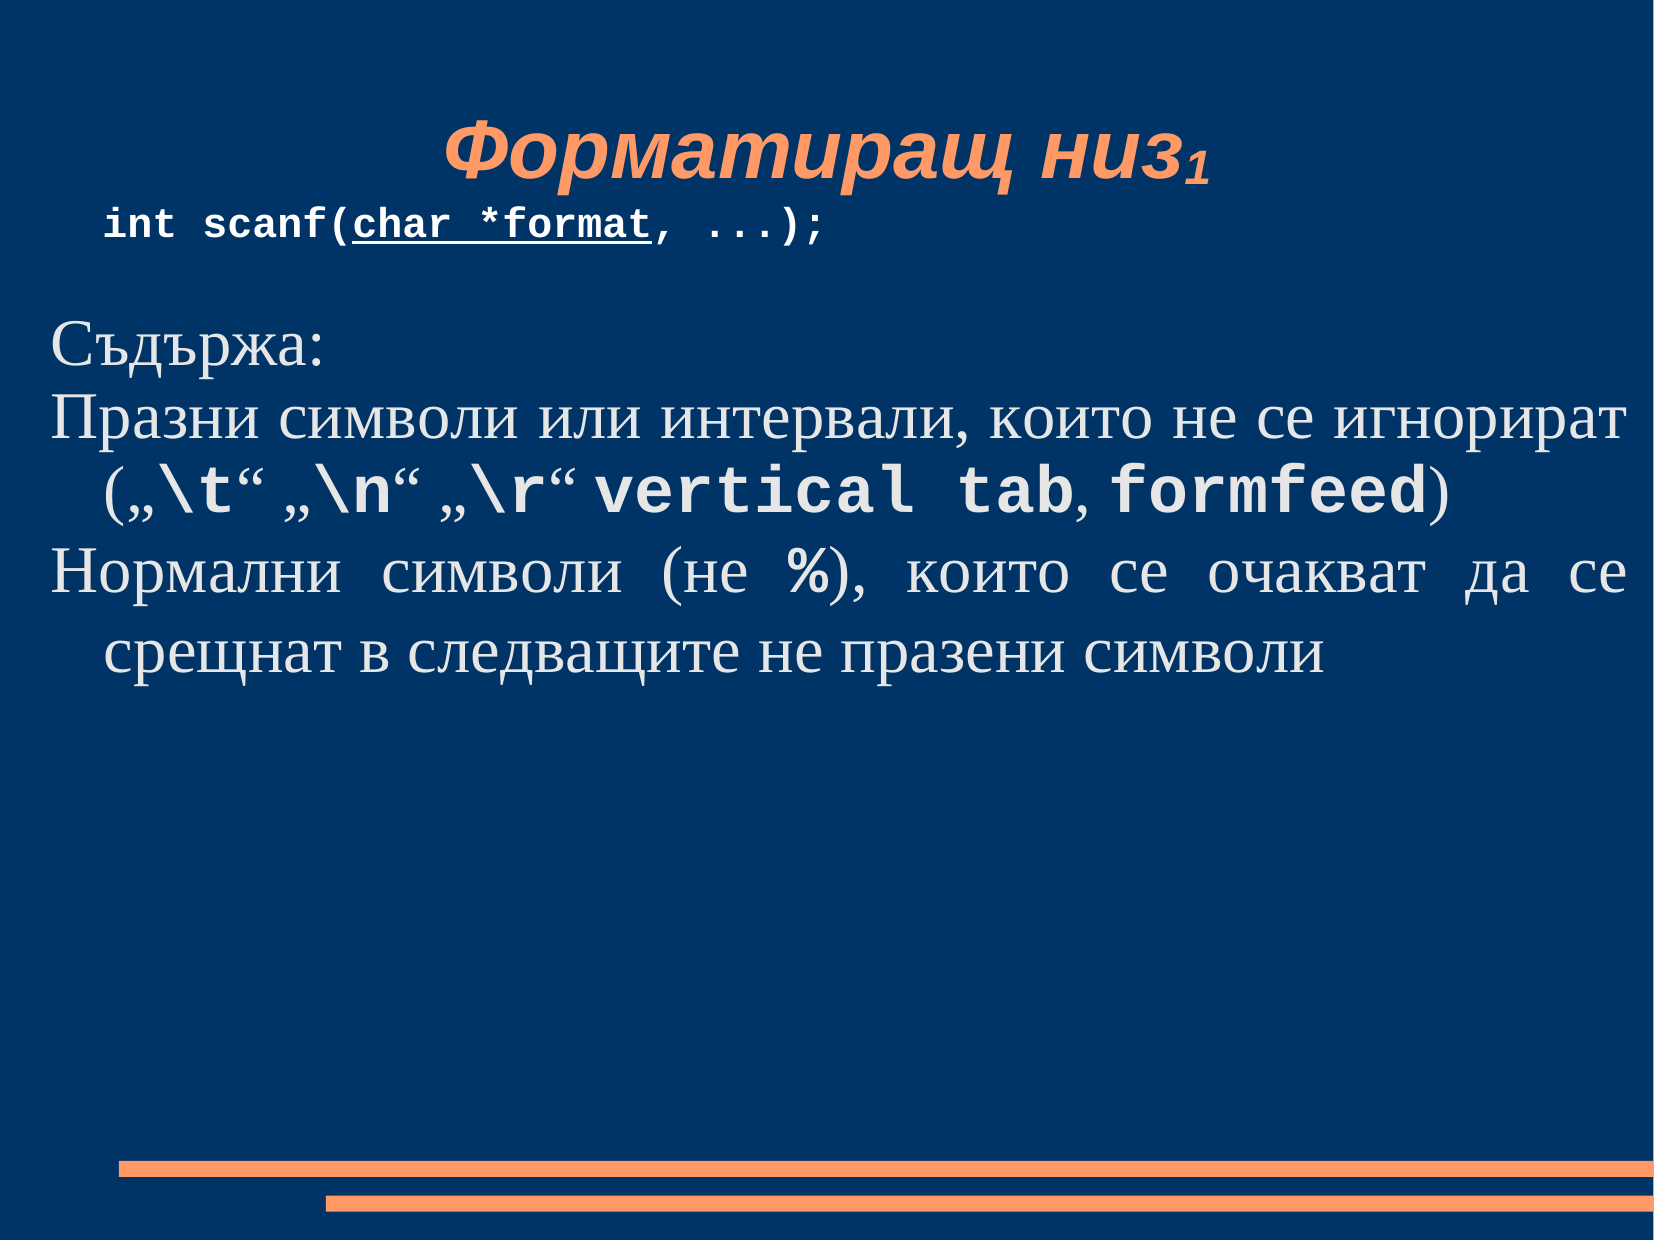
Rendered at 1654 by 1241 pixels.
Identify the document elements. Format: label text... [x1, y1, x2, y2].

title Форматиращ низ1 [121, 46, 1534, 254]
text_box int scanf(char *format, ...); [87, 195, 1523, 258]
list Съдържа: Празни символи или интервали, които не се игнорират („\t“ „\n“ „\r“ vertical tab, formfeed) Нормални символи (не %), които се очакват да се срещнат в следващите не празени символи [33, 305, 1630, 932]
